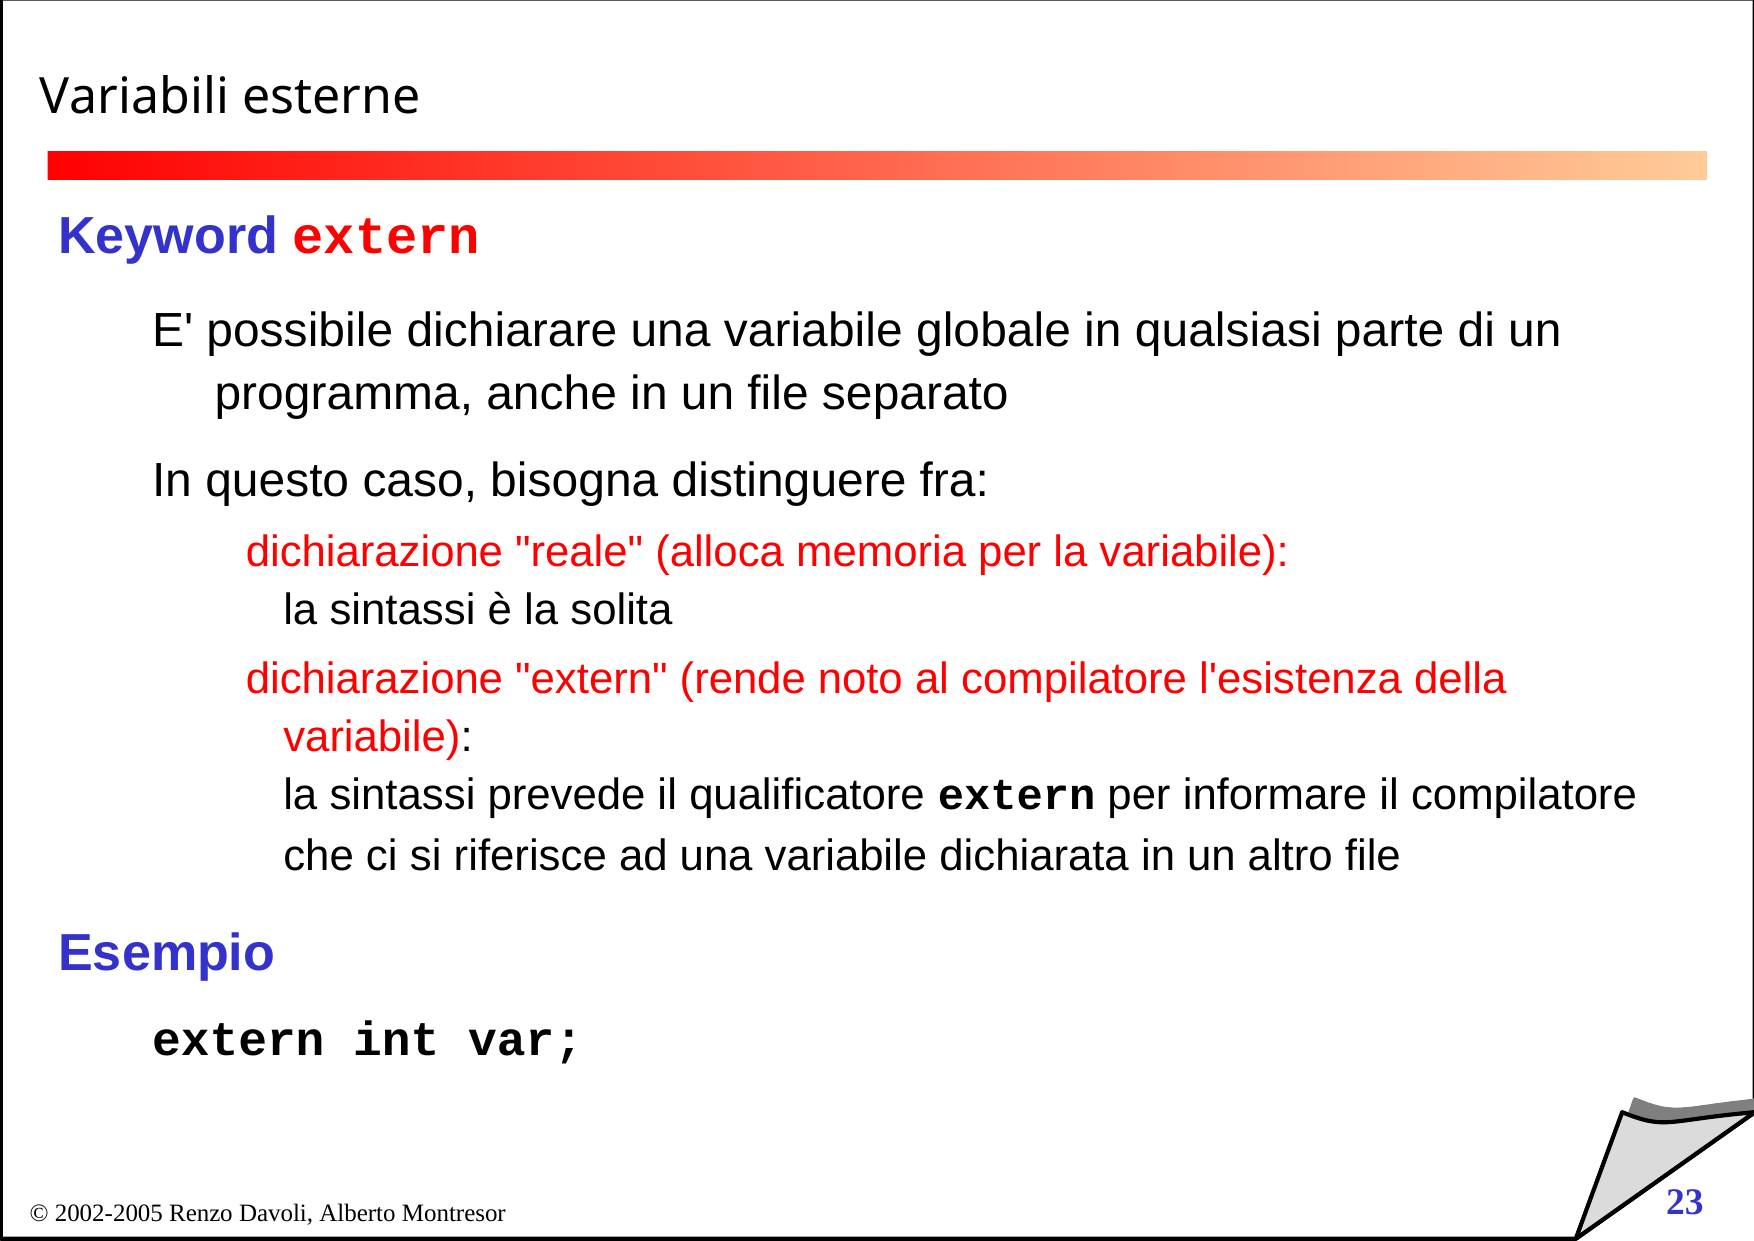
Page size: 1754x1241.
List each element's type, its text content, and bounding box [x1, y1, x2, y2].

text_box main [750, 151, 754, 179]
title Variabili esterne [40, 49, 1714, 144]
list Keyword extern E' possibile dichiarare una variabile globale in qualsiasi parte di un programma, anche in un file separato In questo caso, bisogna distinguere fra: dichiarazione "reale" (alloca memoria per la variabile): la sintassi è la solita dichiarazione "extern" (rende noto al compilatore l'esistenza della variabile): la sintassi prevede il qualificatore extern per informare il compilatore che ci si riferisce ad una variabile dichiarata in un altro file Esempio extern int var; [58, 206, 1696, 1077]
